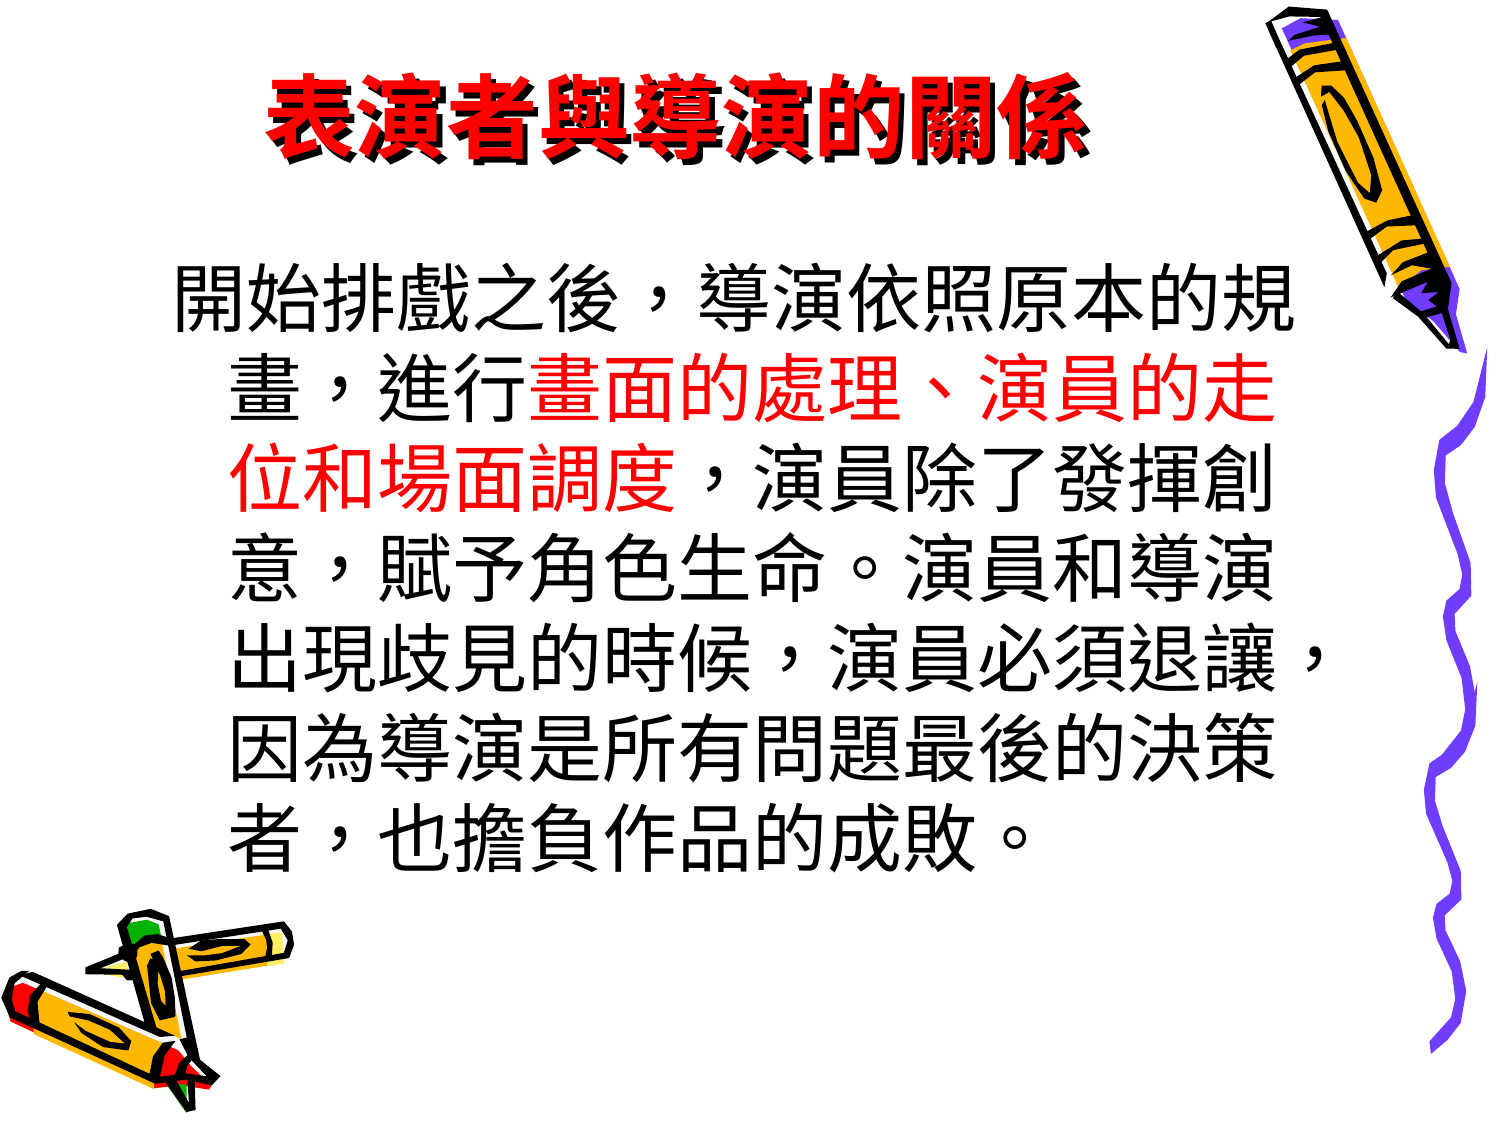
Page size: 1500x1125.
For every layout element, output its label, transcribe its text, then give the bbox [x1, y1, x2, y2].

title 表演者與導演的關係 [112, 24, 1240, 243]
list 開始排戲之後，導演依照原本的規畫，進行畫面的處理、演員的走位和場面調度，演員除了發揮創意，賦予角色生命。演員和導演出現歧見的時候，演員必須退讓，因為導演是所有問題最後的決策者，也擔負作品的成敗。 [100, 243, 1363, 917]
